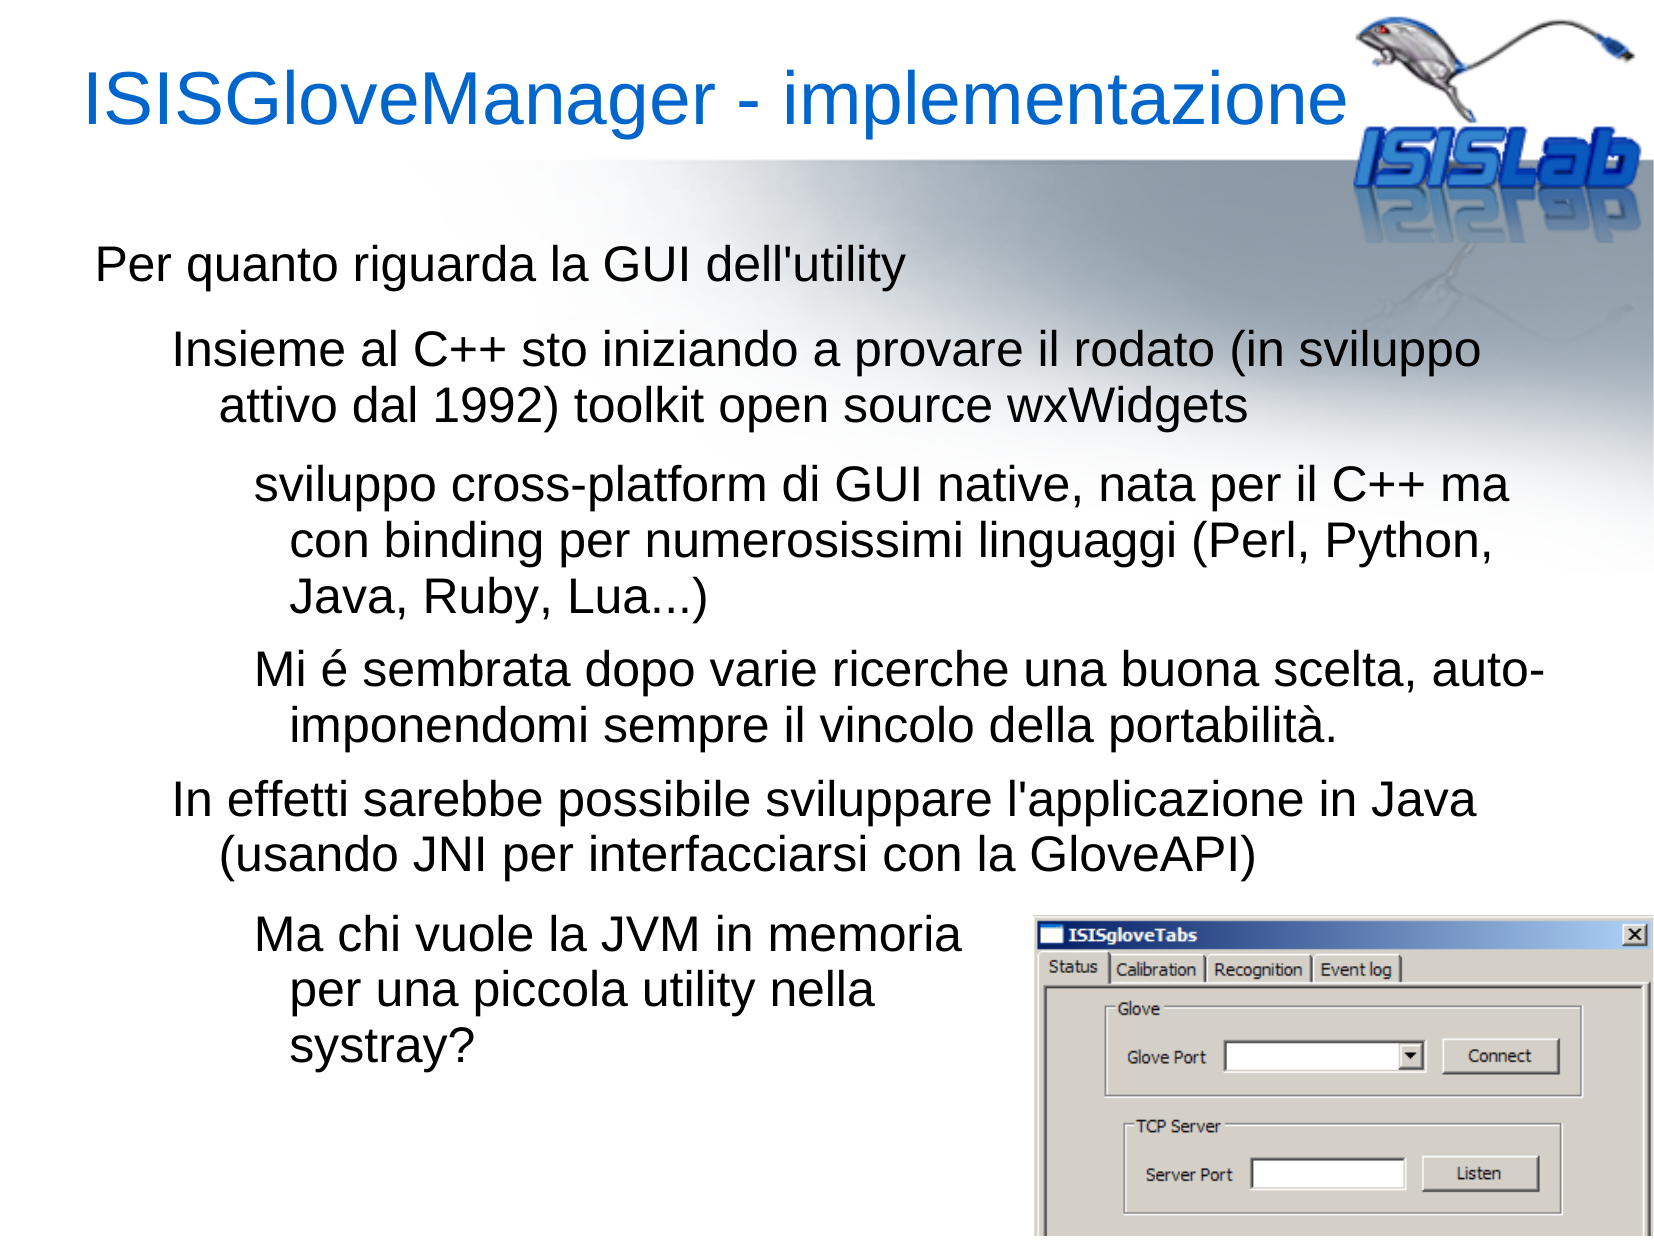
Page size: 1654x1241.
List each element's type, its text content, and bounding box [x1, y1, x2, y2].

list Per quanto riguarda la GUI dell'utility Insieme al C++ sto iniziando a provare il rodato (in sviluppo attivo dal 1992) toolkit open source wxWidgets sviluppo cross-platform di GUI native, nata per il C++ ma con binding per numerosissimi linguaggi (Perl, Python, Java, Ruby, Lua...) Mi é sembrata dopo varie ricerche una buona scelta, auto-imponendomi sempre il vincolo della portabilità. In effetti sarebbe possibile sviluppare l'applicazione in Java (usando JNI per interfacciarsi con la GloveAPI) Ma chi vuole la JVM in memoria per una piccola utility nella systray? [76, 236, 1565, 1074]
title ISISGloveManager - implementazione [82, 49, 1571, 148]
picture [0, 0, 1654, 1241]
